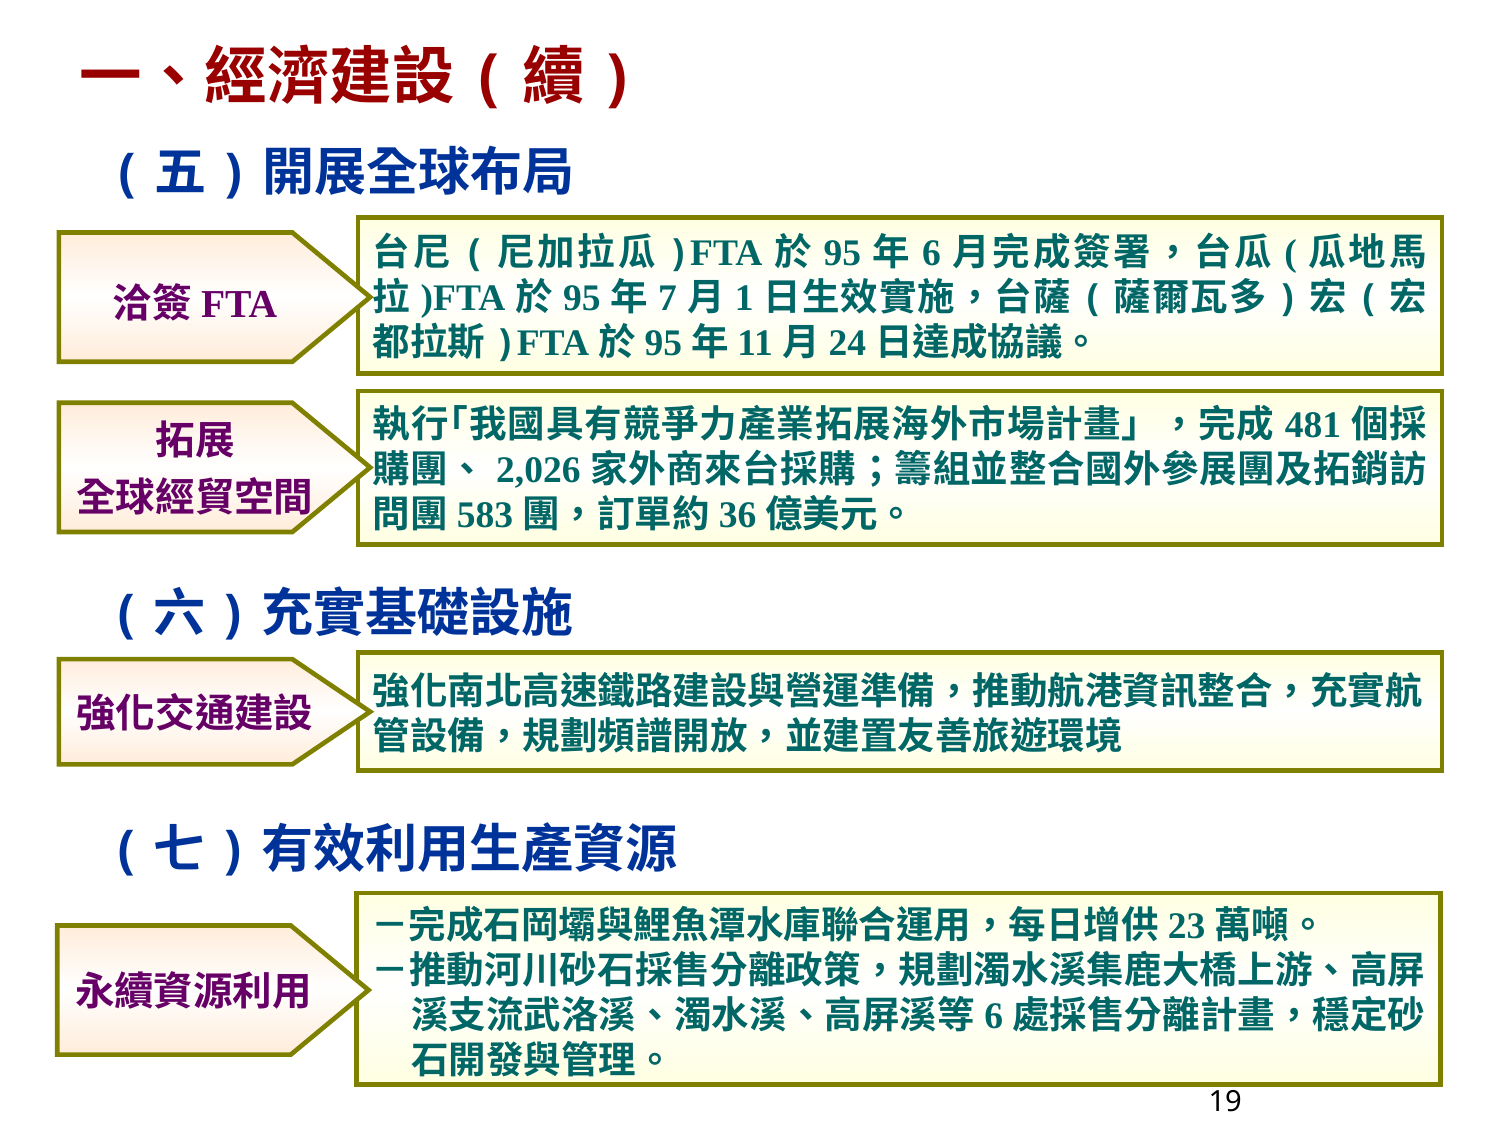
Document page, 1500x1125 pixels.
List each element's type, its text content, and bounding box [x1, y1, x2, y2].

text_box 拓展 全球經貿空間 [58, 402, 371, 533]
text_box 強化南北高速鐵路建設與營運準備，推動航港資訊整合，充實航管設備，規劃頻譜開放，並建置友善旅遊環境 [358, 653, 1442, 770]
text_box (六)充實基礎設施 [95, 572, 898, 649]
text_box 一、經濟建設(續) [64, 28, 1341, 119]
text_box 永續資源利用 [57, 925, 369, 1055]
text_box 執行｢我國具有競爭力產業拓展海外市場計畫」，完成481個採購團、2,026家外商來台採購；籌組並整合國外參展團及拓銷訪問團583團，訂單約36億美元。 [358, 391, 1442, 545]
text_box 洽簽FTA [58, 232, 371, 362]
text_box 強化交通建設 [58, 659, 371, 765]
text_box 台尼(尼加拉瓜)FTA於95年6月完成簽署，台瓜(瓜地馬拉)FTA於95年7月1日生效實施，台薩(薩爾瓦多)宏(宏都拉斯)FTA於95年11月24日達成協議。 [358, 217, 1442, 374]
text_box (七)有效利用生產資源 [95, 808, 898, 886]
text_box －完成石岡壩與鯉魚潭水庫聯合運用，每日增供23萬噸。 －推動河川砂石採售分離政策，規劃濁水溪集鹿大橋上游、高屏溪支流武洛溪、濁水溪、高屏溪等6處採售分離計畫，穩定砂石開發與管理。 [356, 893, 1440, 1084]
text_box [1193, 1054, 1500, 1125]
text_box (五)開展全球布局 [95, 142, 1372, 208]
